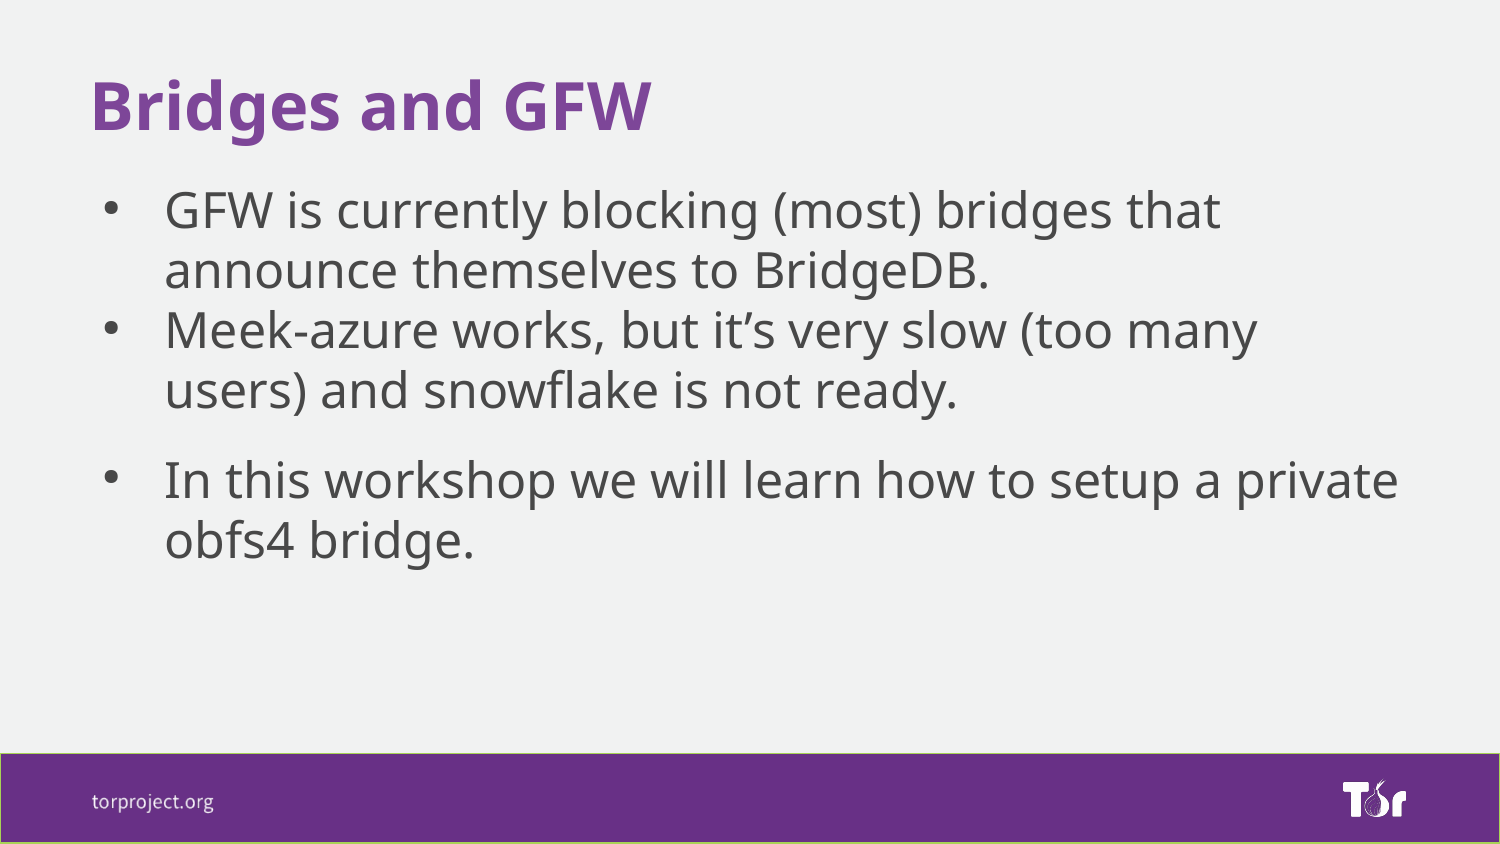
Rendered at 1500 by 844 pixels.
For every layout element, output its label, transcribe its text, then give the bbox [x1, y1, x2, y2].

text_box GFW is currently blocking (most) bridges that announce themselves to BridgeDB. Meek-azure works, but it’s very slow (too many users) and snowflake is not ready. In this workshop we will learn how to setup a private obfs4 bridge. [75, 171, 1425, 728]
picture [1343, 778, 1406, 817]
text_box Bridges and GFW [75, 33, 1425, 171]
picture [75, 780, 604, 821]
